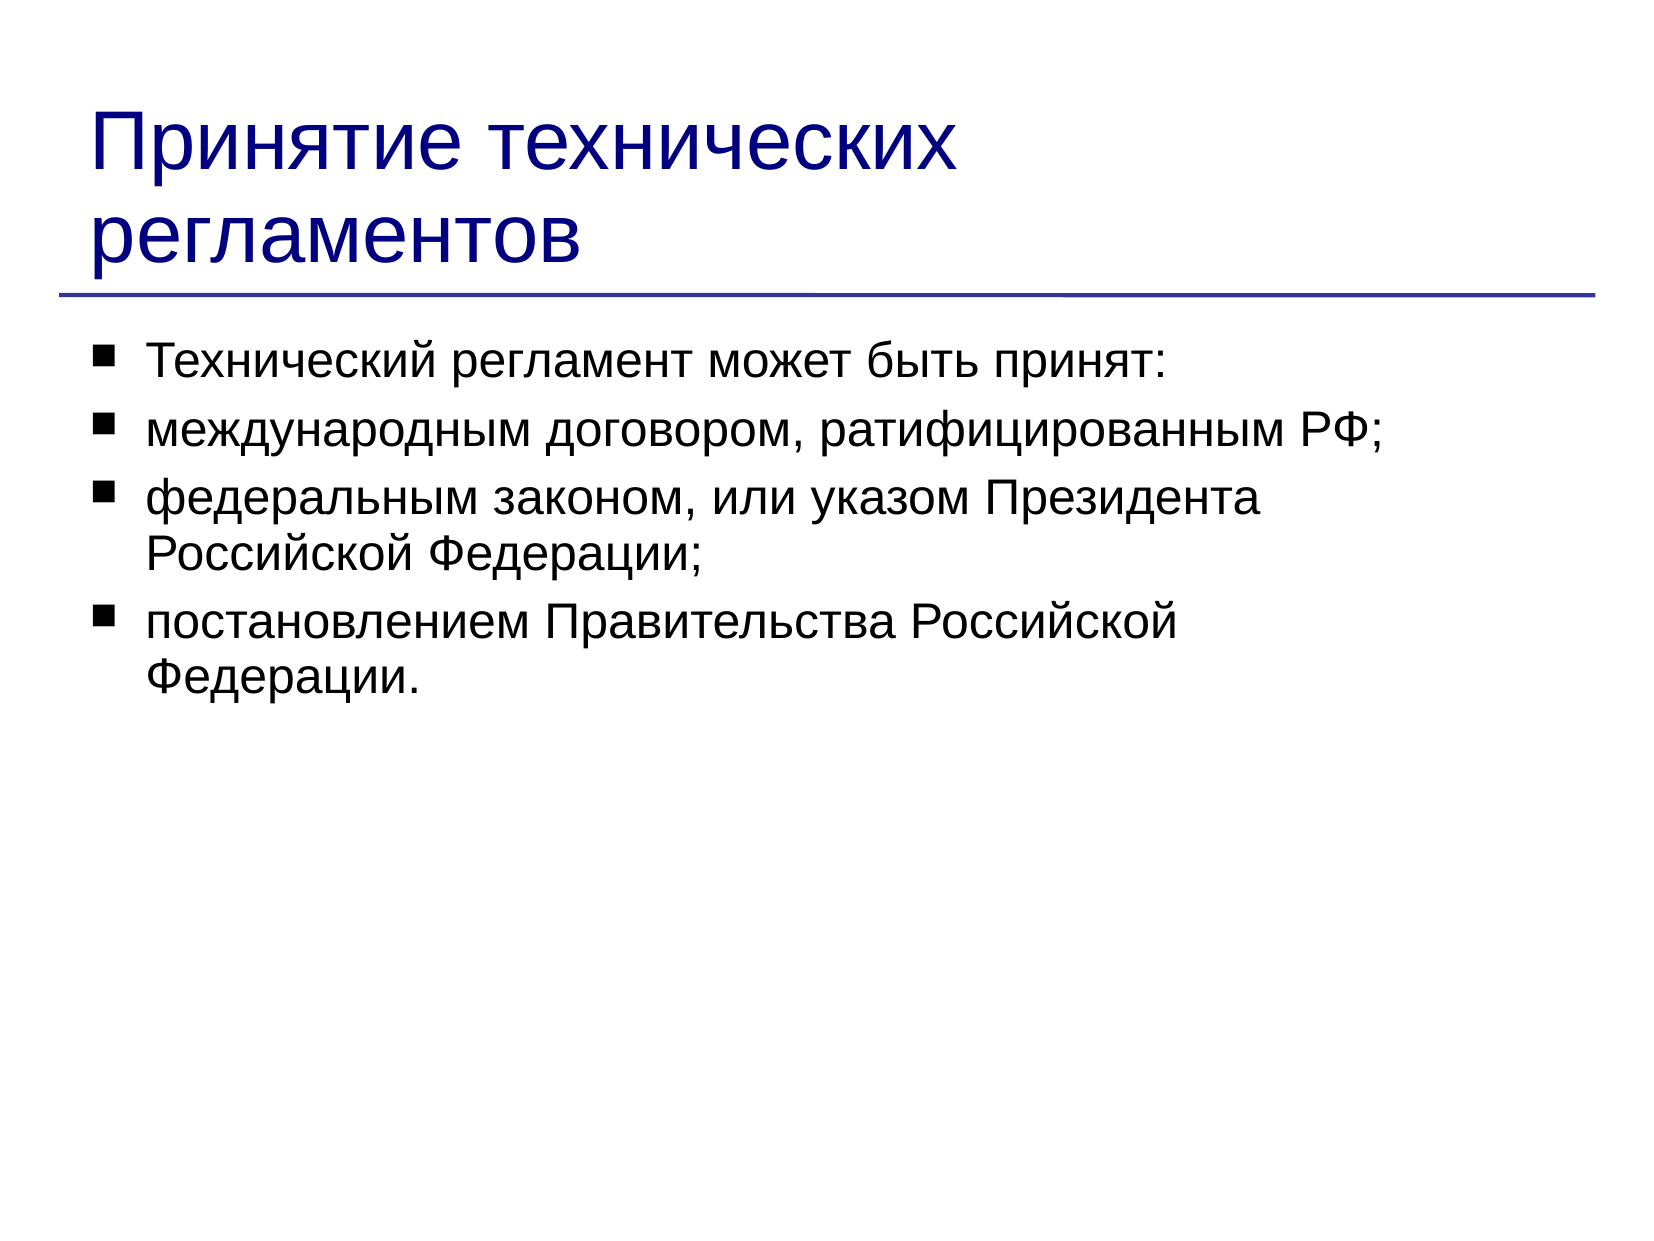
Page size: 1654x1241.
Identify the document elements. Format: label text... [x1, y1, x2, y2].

title Принятие технических регламентов [75, 75, 1426, 293]
list Технический регламент может быть принят: международным договором, ратифицированным РФ; федеральным законом, или указом Президента Российской Федерации; постановлением Правительства Российской Федерации. [75, 324, 1426, 963]
